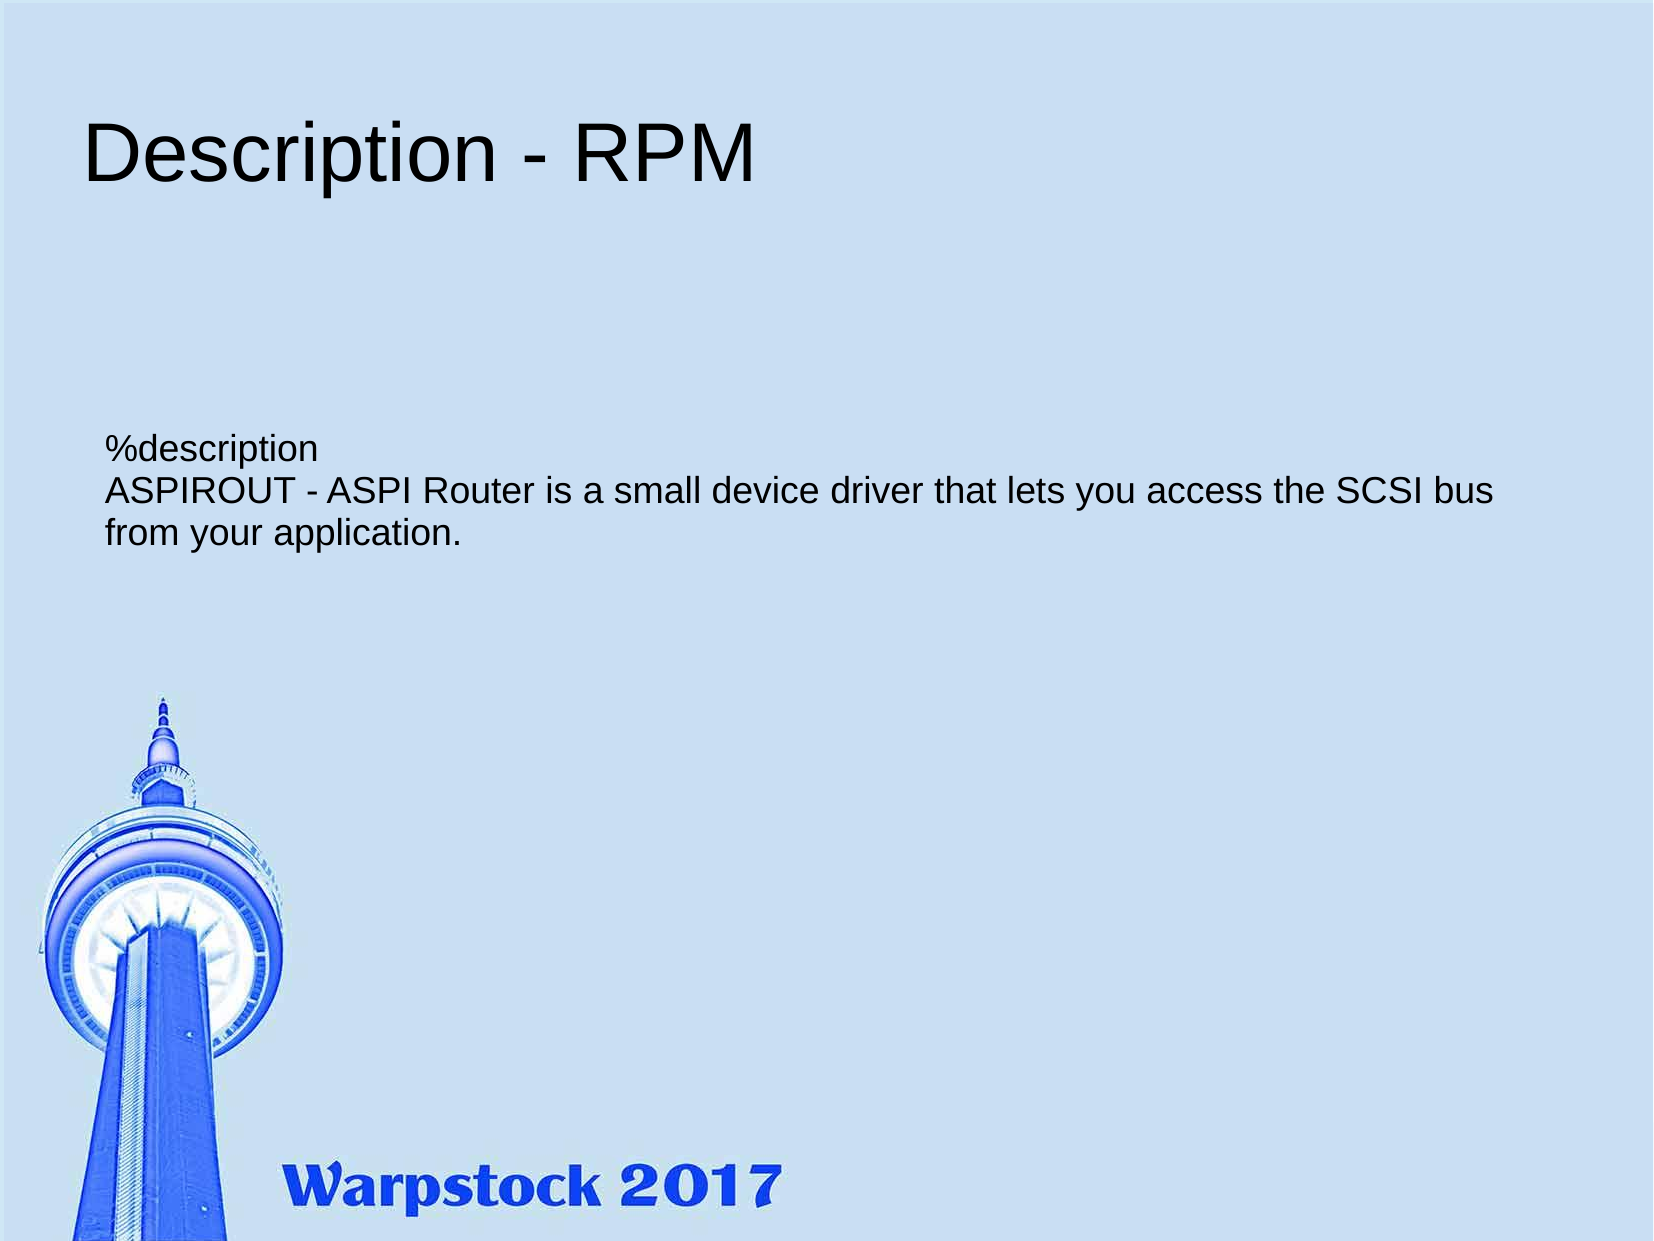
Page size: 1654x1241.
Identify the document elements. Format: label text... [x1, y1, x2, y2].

text_box %description ASPIROUT - ASPI Router is a small device driver that lets you access the SCSI bus from your application. [90, 420, 1576, 650]
title Description - RPM [82, 49, 1571, 257]
picture [4, 3, 1654, 1241]
